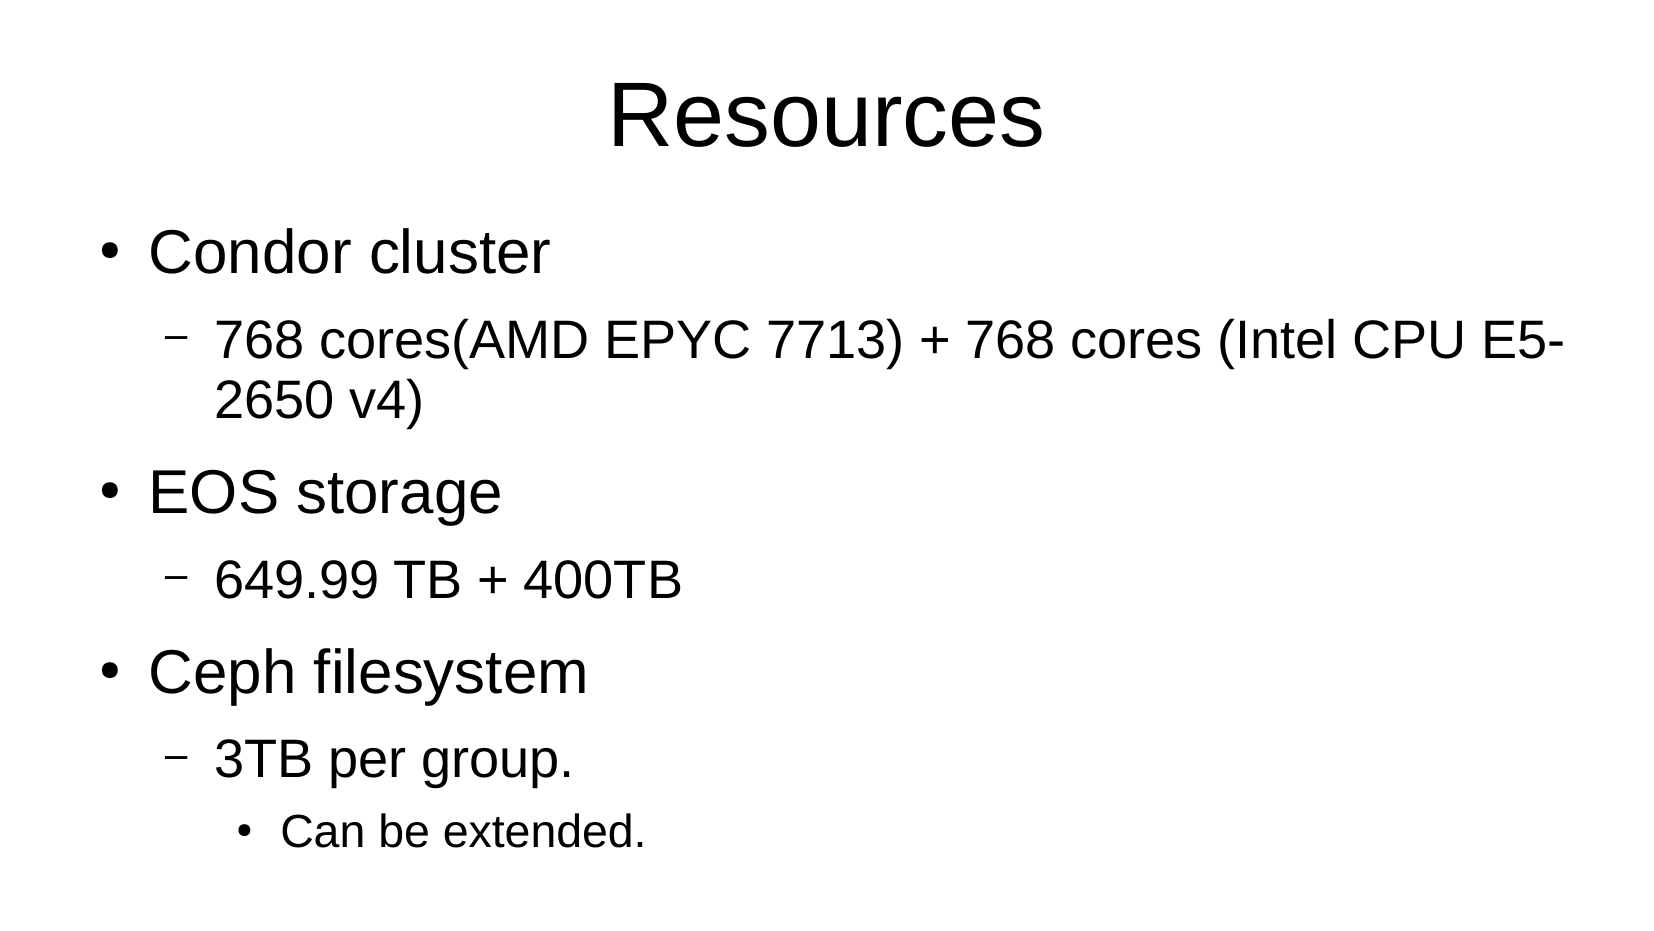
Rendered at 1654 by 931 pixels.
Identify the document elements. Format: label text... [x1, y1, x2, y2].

title Resources [82, 37, 1571, 193]
list Condor cluster 768 cores(AMD EPYC 7713) + 768 cores (Intel CPU E5-2650 v4) EOS storage 649.99 TB + 400TB Ceph filesystem 3TB per group. Can be extended. [82, 217, 1571, 863]
